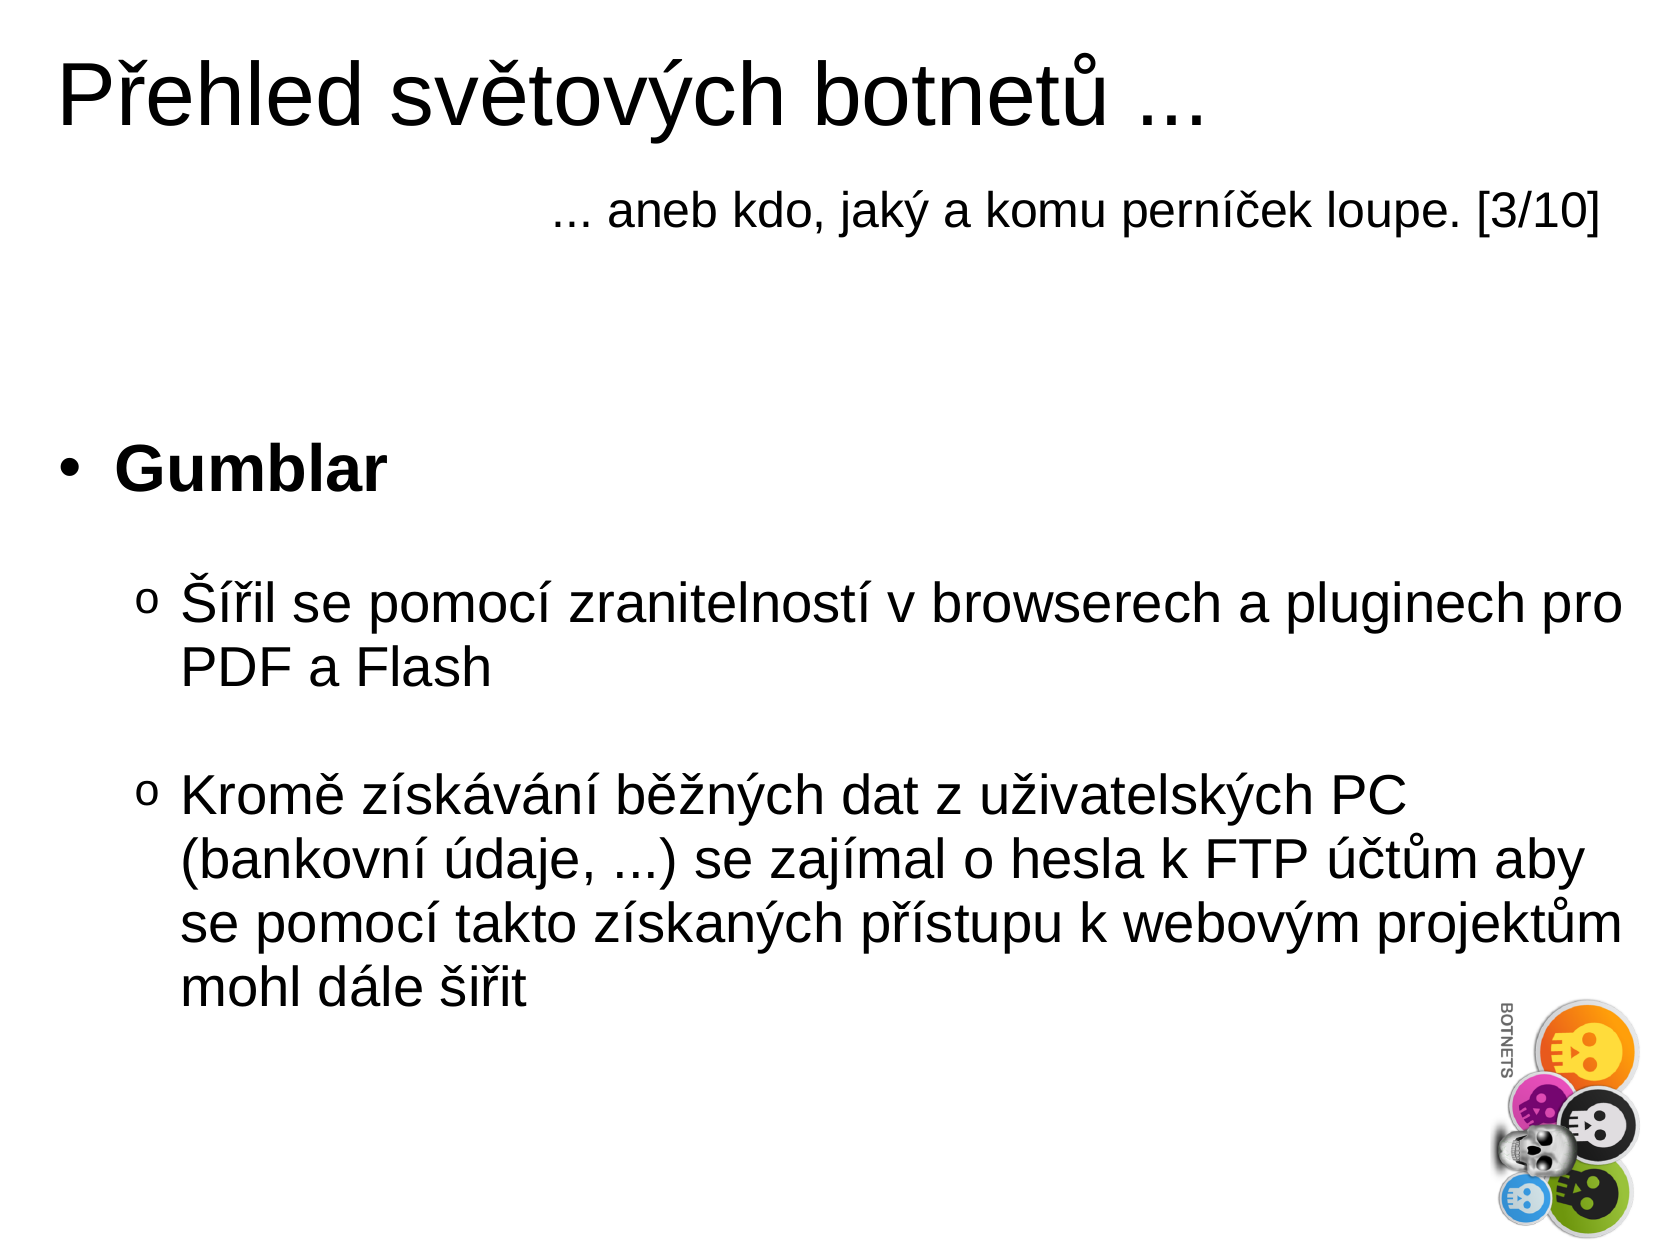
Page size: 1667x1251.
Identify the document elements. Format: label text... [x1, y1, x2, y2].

list Gumblar Šířil se pomocí zranitelností v browserech a pluginech pro PDF a Flash Kromě získávání běžných dat z uživatelských PC (bankovní údaje, ...) se zajímal o hesla k FTP účtům aby se pomocí takto získaných přístupu k webovým projektům mohl dále šiřit [39, 299, 1627, 1198]
picture [1476, 996, 1648, 1241]
title Přehled světových botnetů ... ... aneb kdo, jaký a komu perníček loupe. [3/10] [56, 43, 1625, 250]
